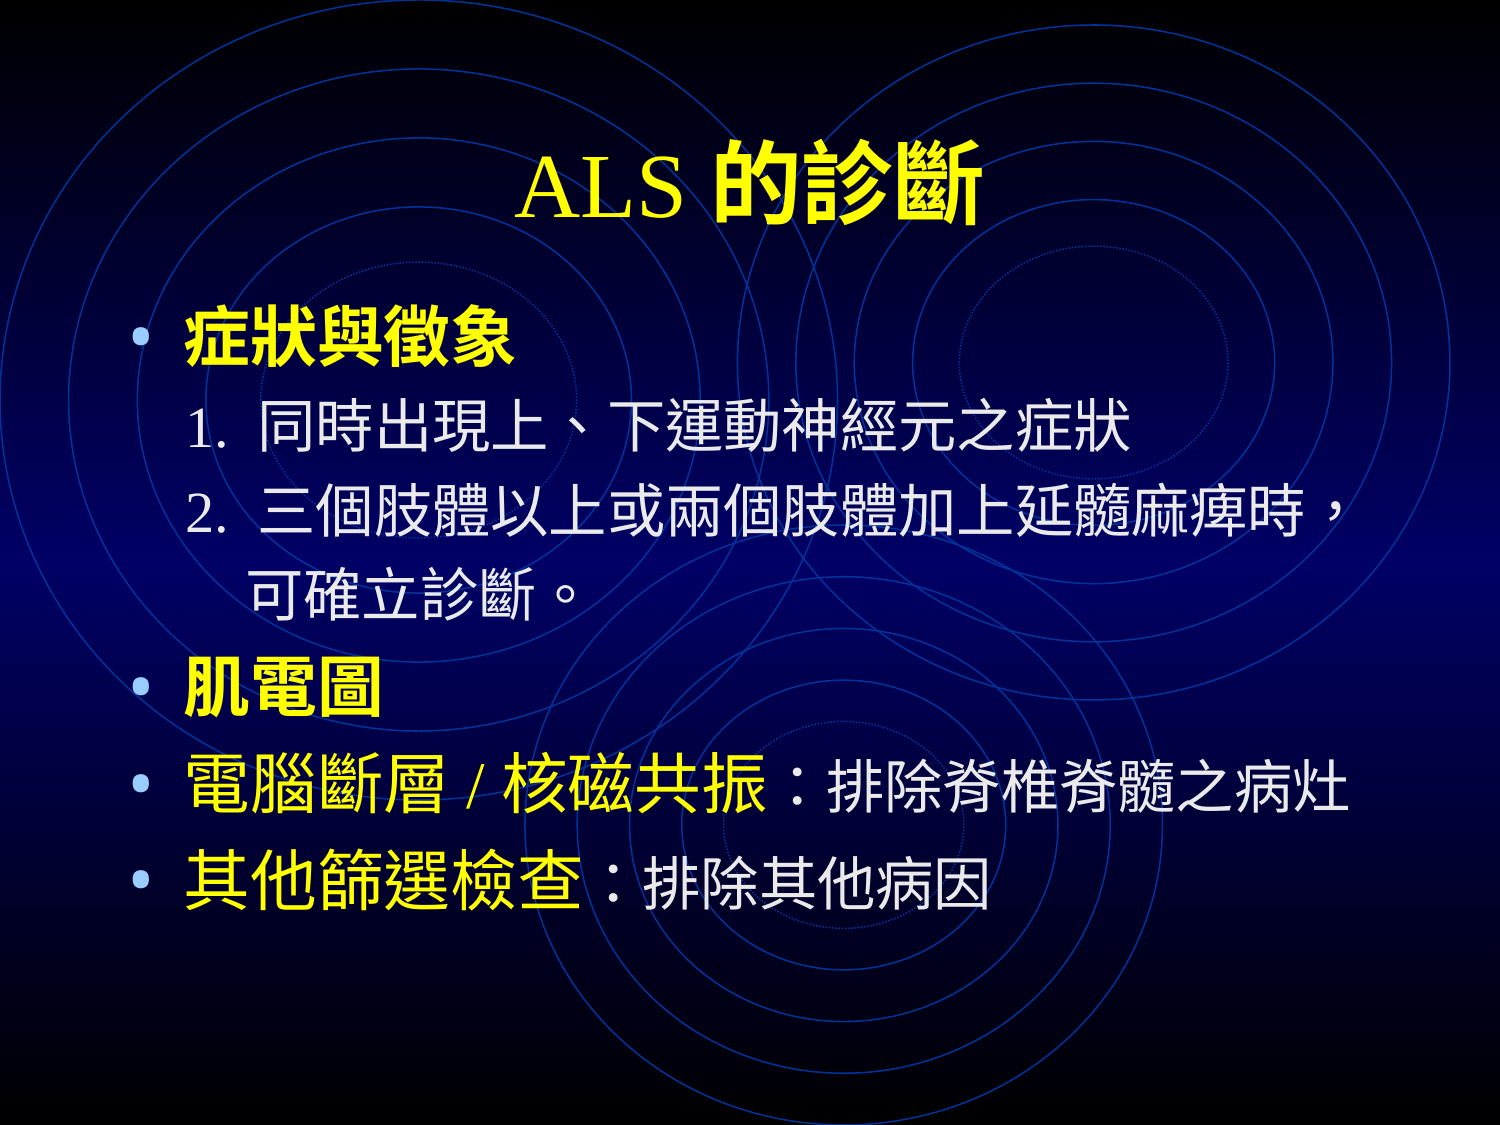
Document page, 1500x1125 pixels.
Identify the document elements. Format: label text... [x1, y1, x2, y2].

text_box 症狀與徵象 1. 同時出現上、下運動神經元之症狀 2. 三個肢體以上或兩個肢體加上延髓麻痺時， 可確立診斷。 肌電圖 電腦斷層/核磁共振：排除脊椎脊髓之病灶 其他篩選檢查：排除其他病因 [113, 287, 1388, 1000]
text_box ALS的診斷 [113, 100, 1388, 263]
